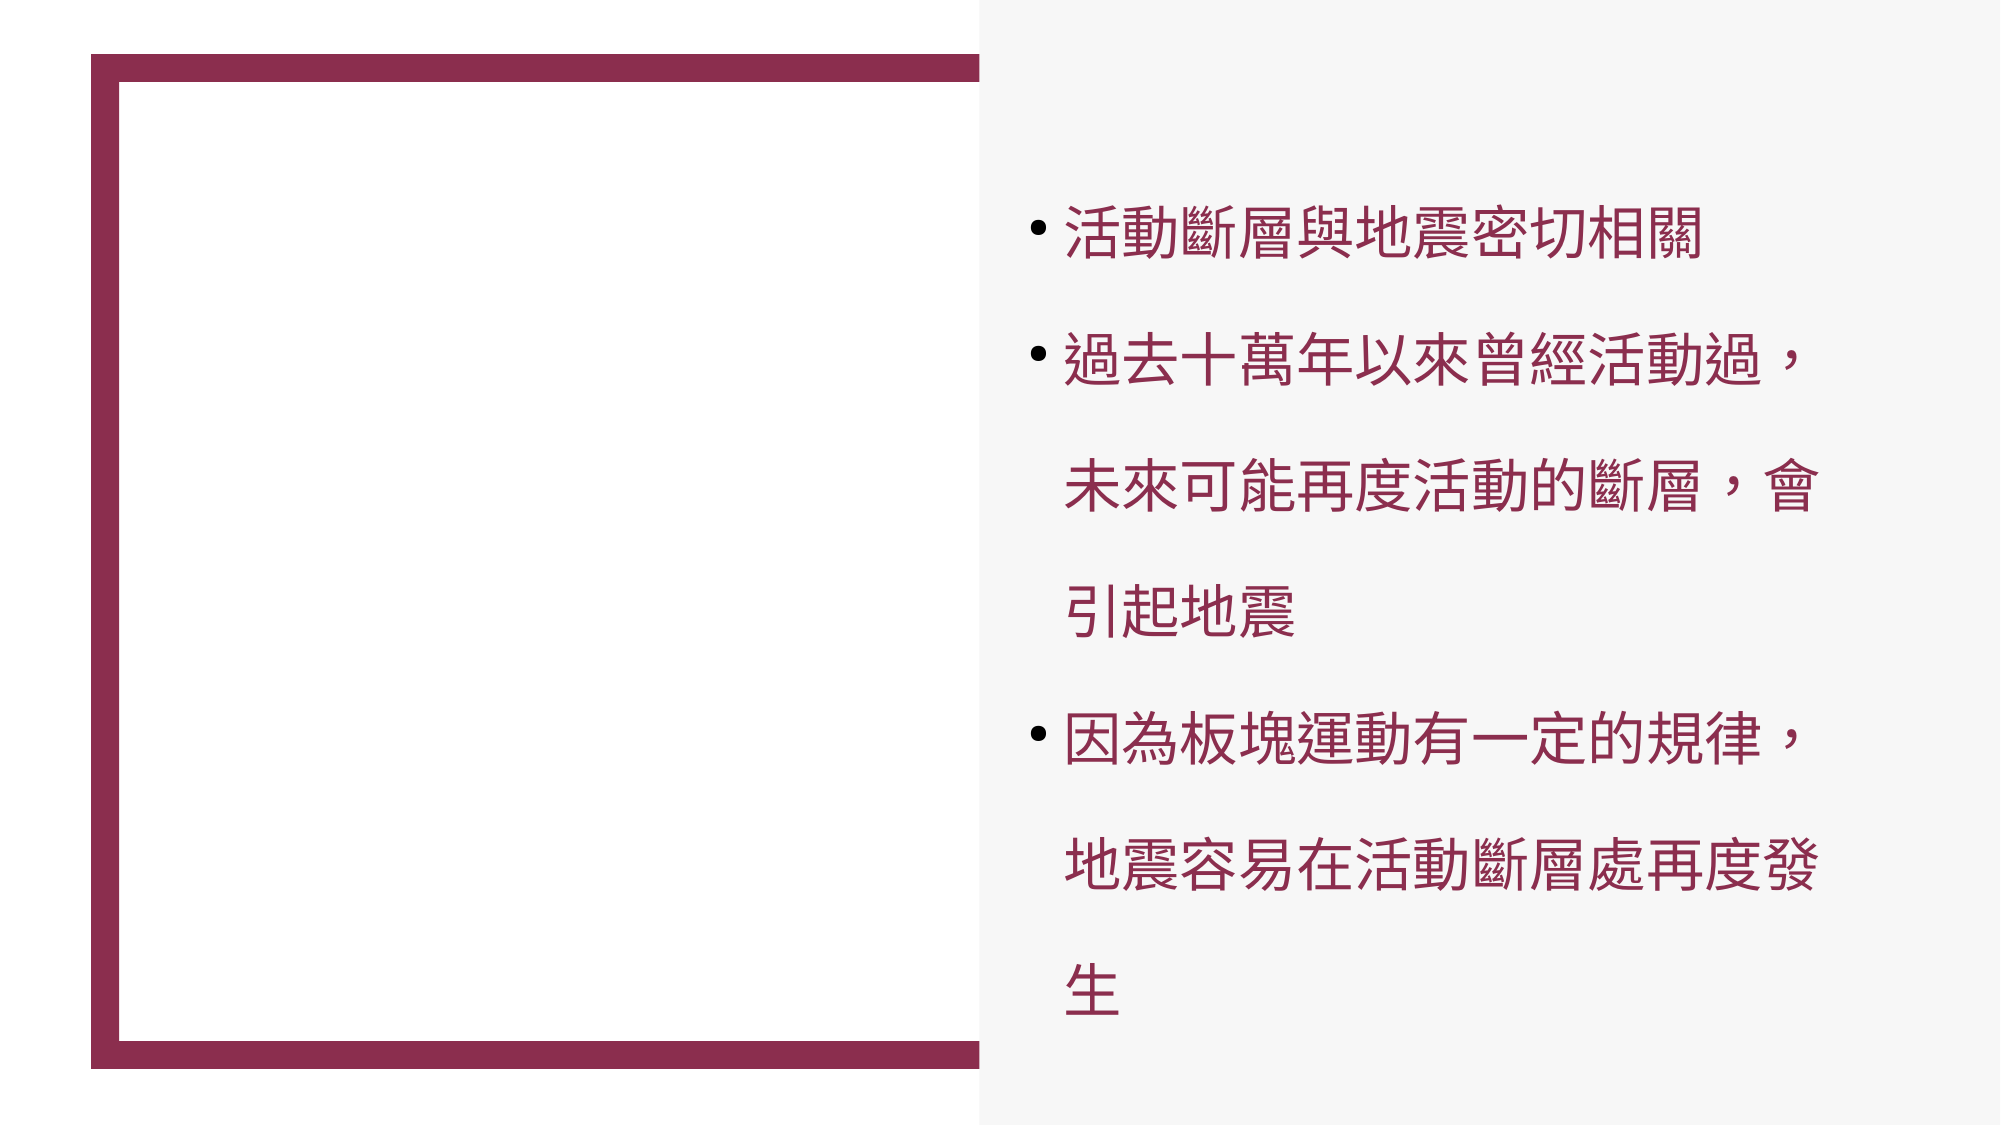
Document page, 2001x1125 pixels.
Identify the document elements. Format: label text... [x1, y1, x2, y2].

text_box [91, 0, 2001, 1125]
text_box 活動斷層與地震密切相關 過去十萬年以來曾經活動過，未來可能再度活動的斷層，會引起地震 因為板塊運動有一定的規律，地震容易在活動斷層處再度發生 [1013, 137, 1890, 924]
